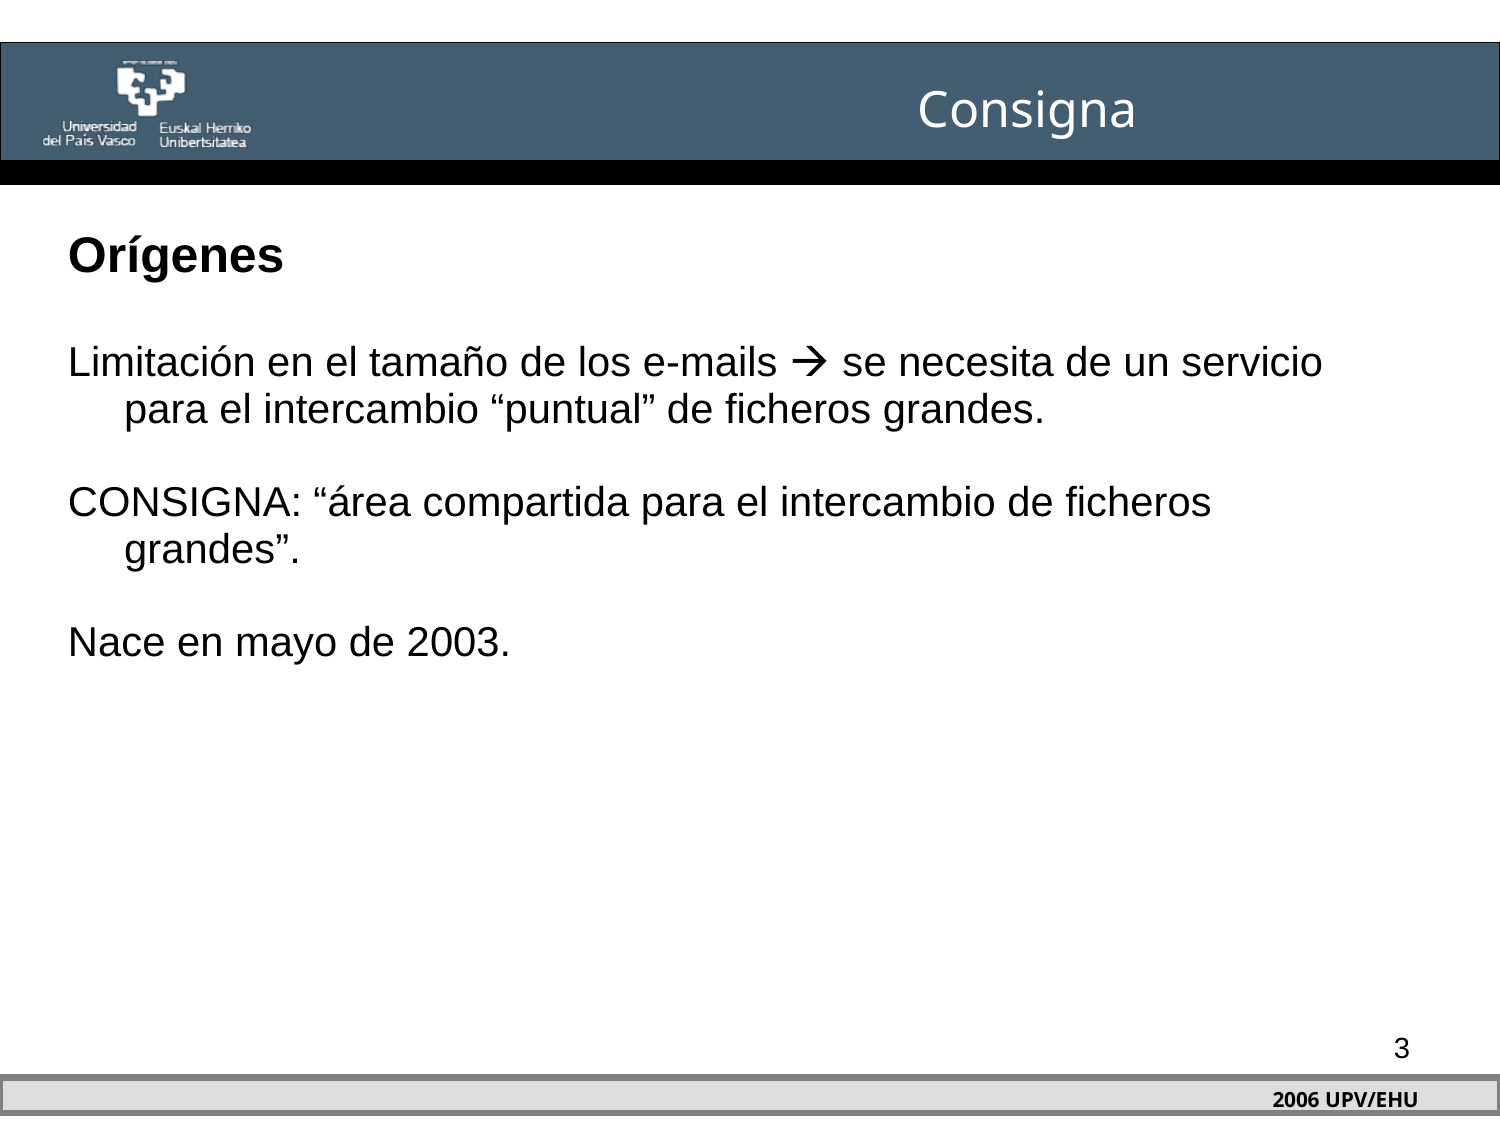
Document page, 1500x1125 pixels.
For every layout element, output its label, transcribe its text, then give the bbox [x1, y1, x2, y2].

text_box Consigna [620, 66, 1436, 151]
text_box [0, 42, 1500, 185]
picture [4, 42, 290, 160]
text_box 2006 UPV/EHU [1257, 1077, 1500, 1122]
text_box Orígenes Limitación en el tamaño de los e-mails  se necesita de un servicio para el intercambio “puntual” de ficheros grandes. CONSIGNA: “área compartida para el intercambio de ficheros grandes”. Nace en mayo de 2003. [53, 219, 1377, 719]
text_box [0, 1077, 1257, 1113]
